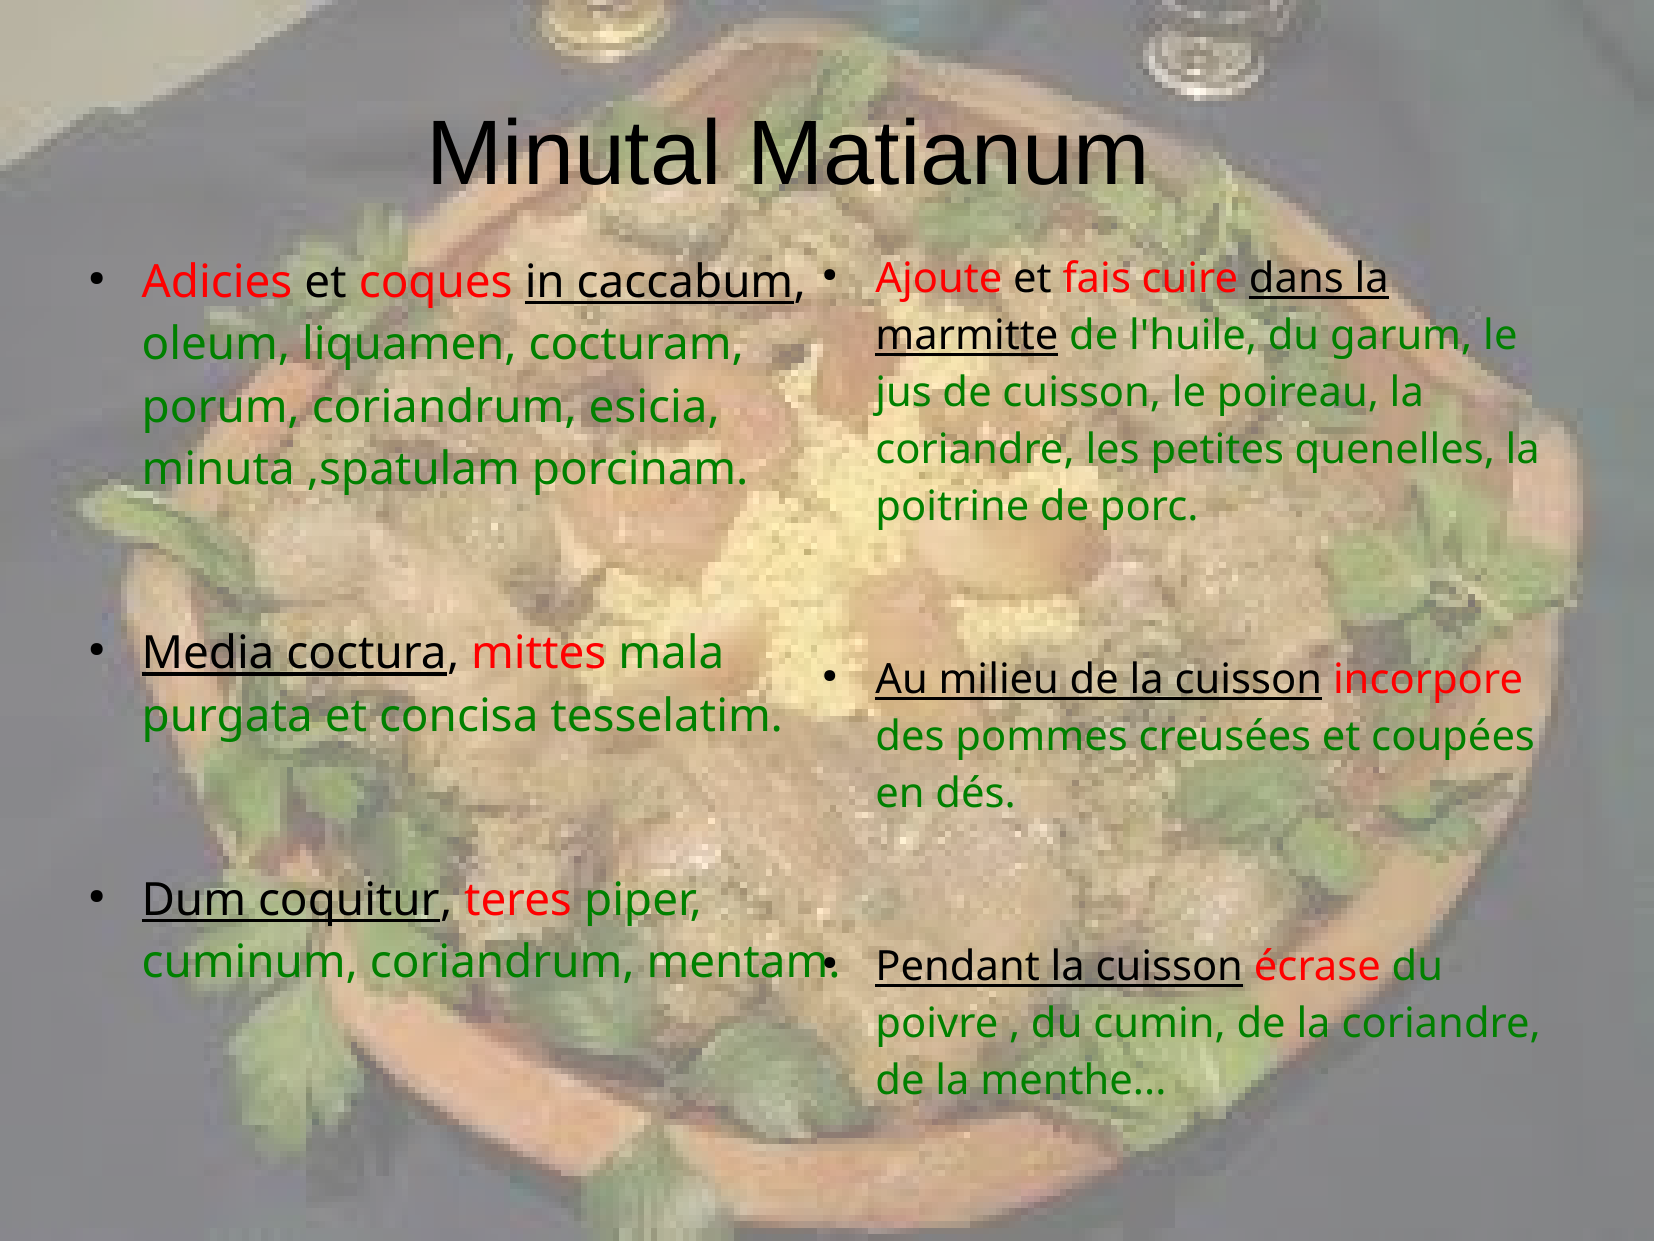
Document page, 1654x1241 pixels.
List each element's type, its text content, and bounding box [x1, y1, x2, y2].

list Adicies et coques in caccabum, oleum, liquamen, cocturam, porum, coriandrum, esicia, minuta ,spatulam porcinam. Media coctura, mittes mala purgata et concisa tesselatim. Dum coquitur, teres piper, cuminum, coriandrum, mentam. [70, 248, 804, 1004]
title Minutal Matianum [82, 49, 1571, 257]
picture [0, 0, 1654, 1241]
list Ajoute et fais cuire dans la marmitte de l'huile, du garum, le jus de cuisson, le poireau, la coriandre, les petites quenelles, la poitrine de porc. Au milieu de la cuisson incorpore des pommes creusées et coupées en dés. Pendant la cuisson écrase du poivre , du cumin, de la coriandre, de la menthe... [804, 248, 1560, 1120]
